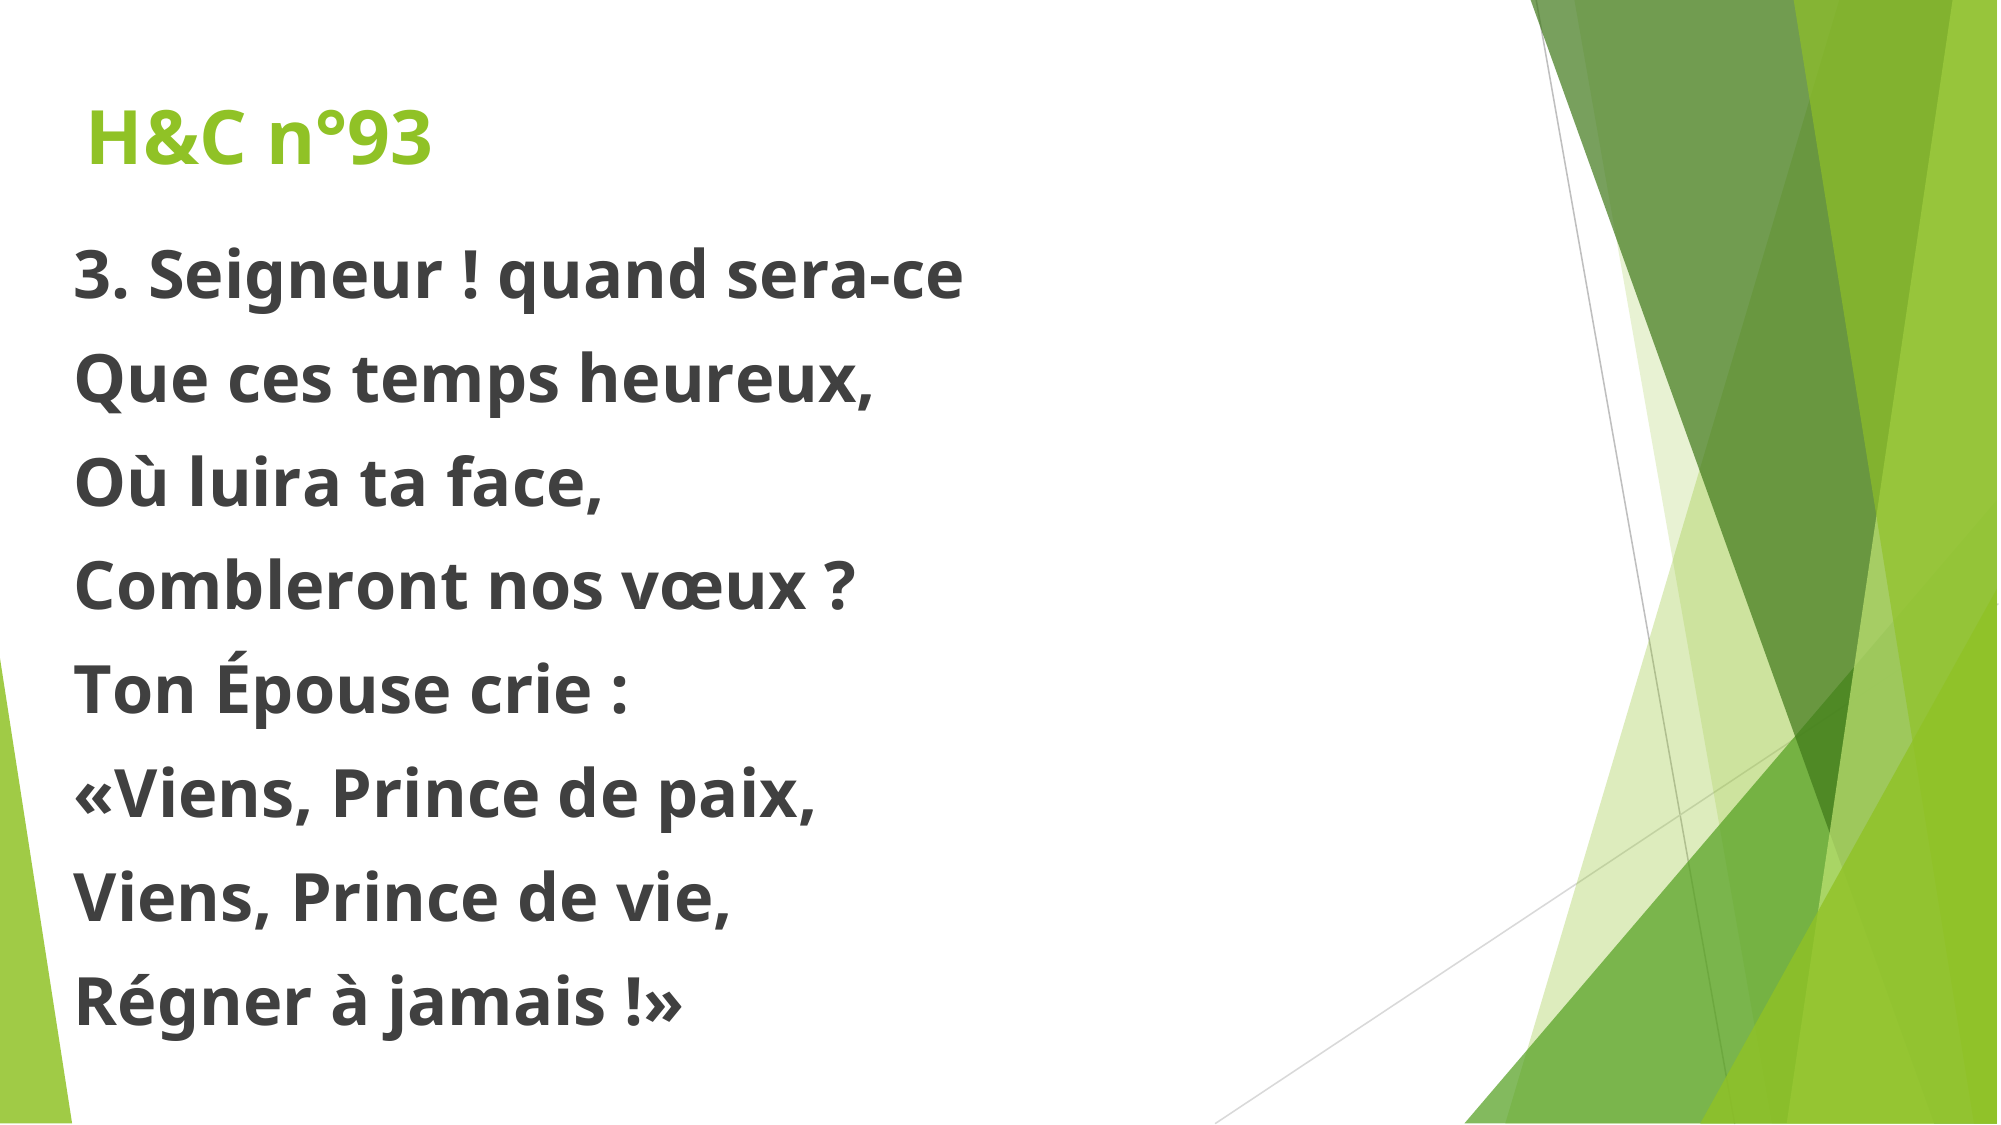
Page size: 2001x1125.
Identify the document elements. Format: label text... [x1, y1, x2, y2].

text_box 3. Seigneur ! quand sera-ce Que ces temps heureux, Où luira ta face, Combleront nos vœux ? Ton Épouse crie : «Viens, Prince de paix, Viens, Prince de vie, Régner à jamais !» [59, 212, 1961, 1075]
text_box H&C n°93 [70, 82, 508, 201]
